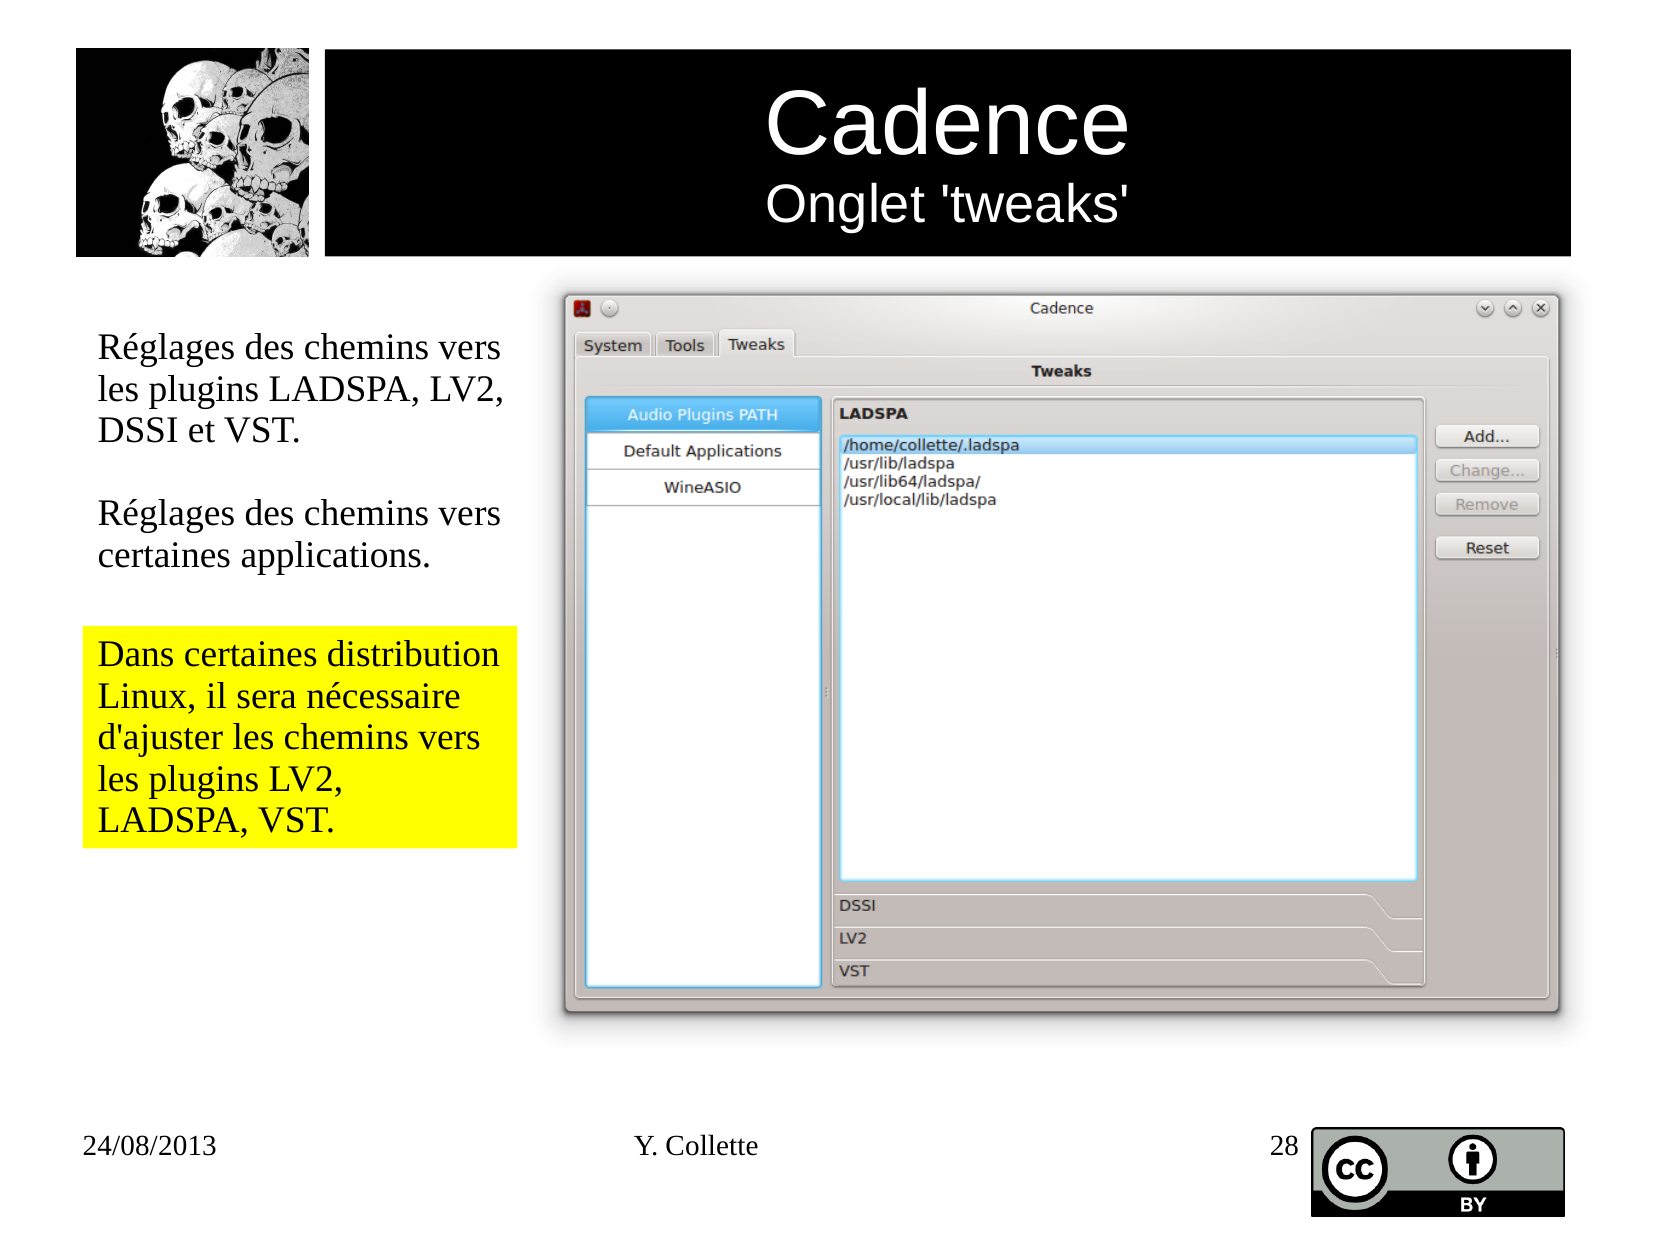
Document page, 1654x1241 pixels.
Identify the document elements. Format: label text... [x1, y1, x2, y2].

title Cadence Onglet 'tweaks' [324, 49, 1571, 257]
text_box Dans certaines distribution Linux, il sera nécessaire d'ajuster les chemins vers les plugins LV2, LADSPA, VST. [82, 625, 518, 849]
picture [1311, 1127, 1565, 1217]
picture [517, 247, 1607, 1061]
picture [76, 48, 309, 257]
text_box Réglages des chemins vers les plugins LADSPA, LV2, DSSI et VST. Réglages des chemins vers certaines applications. [82, 318, 544, 583]
